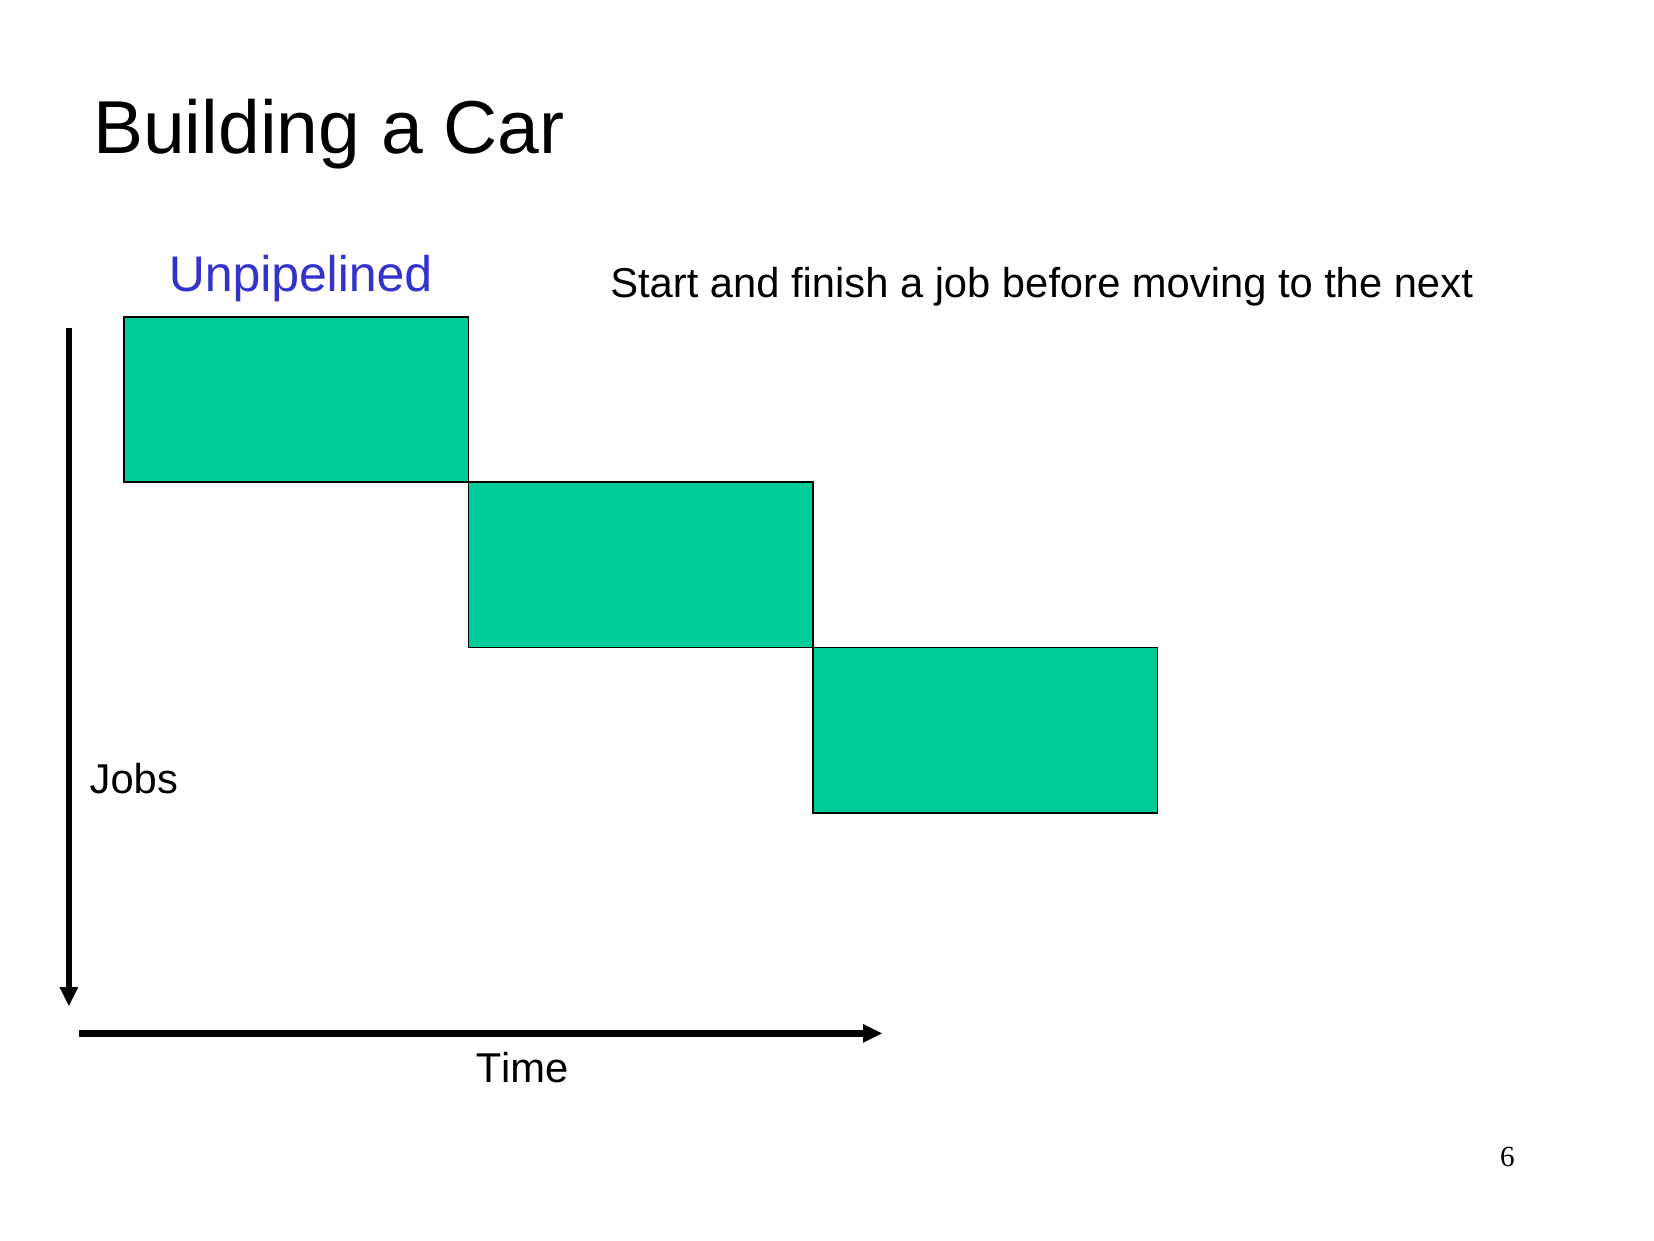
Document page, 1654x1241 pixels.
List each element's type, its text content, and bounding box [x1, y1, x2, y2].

text_box <number> [1184, 1129, 1530, 1213]
text_box Time [461, 1037, 584, 1099]
text_box Building a Car [78, 71, 580, 177]
text_box Jobs [74, 744, 194, 810]
text_box [123, 316, 469, 483]
text_box Start and finish a job before moving to the next [595, 248, 1489, 314]
text_box Unpipelined [153, 234, 447, 310]
